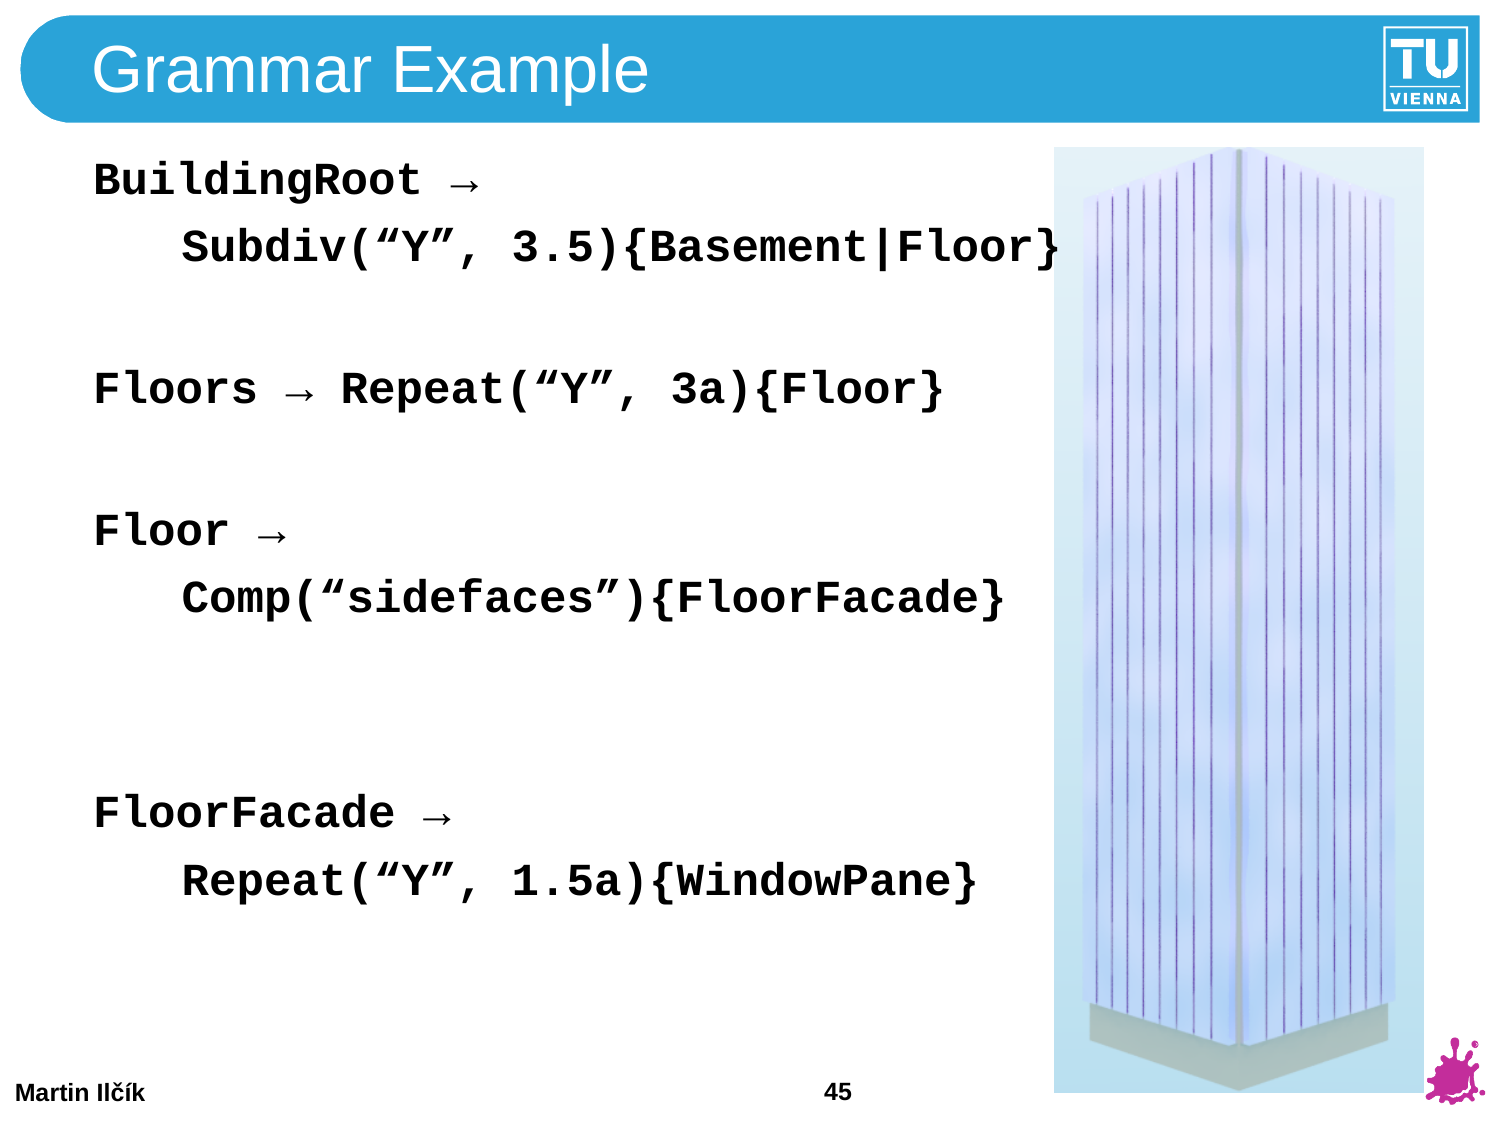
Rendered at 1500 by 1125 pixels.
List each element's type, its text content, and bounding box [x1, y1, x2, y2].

list BuildingRoot → Subdiv(“Y”, 3.5){Basement|Floor} Floors → Repeat(“Y”, 3a){Floor} Floor → Comp(“sidefaces”){FloorFacade} FloorFacade → Repeat(“Y”, 1.5a){WindowPane} [19, 148, 1481, 1047]
title Grammar Example [76, 7, 1350, 132]
text_box Martin Ilčík [0, 1068, 617, 1117]
text_box 47 [749, 1067, 927, 1117]
picture [1054, 1047, 1424, 1093]
